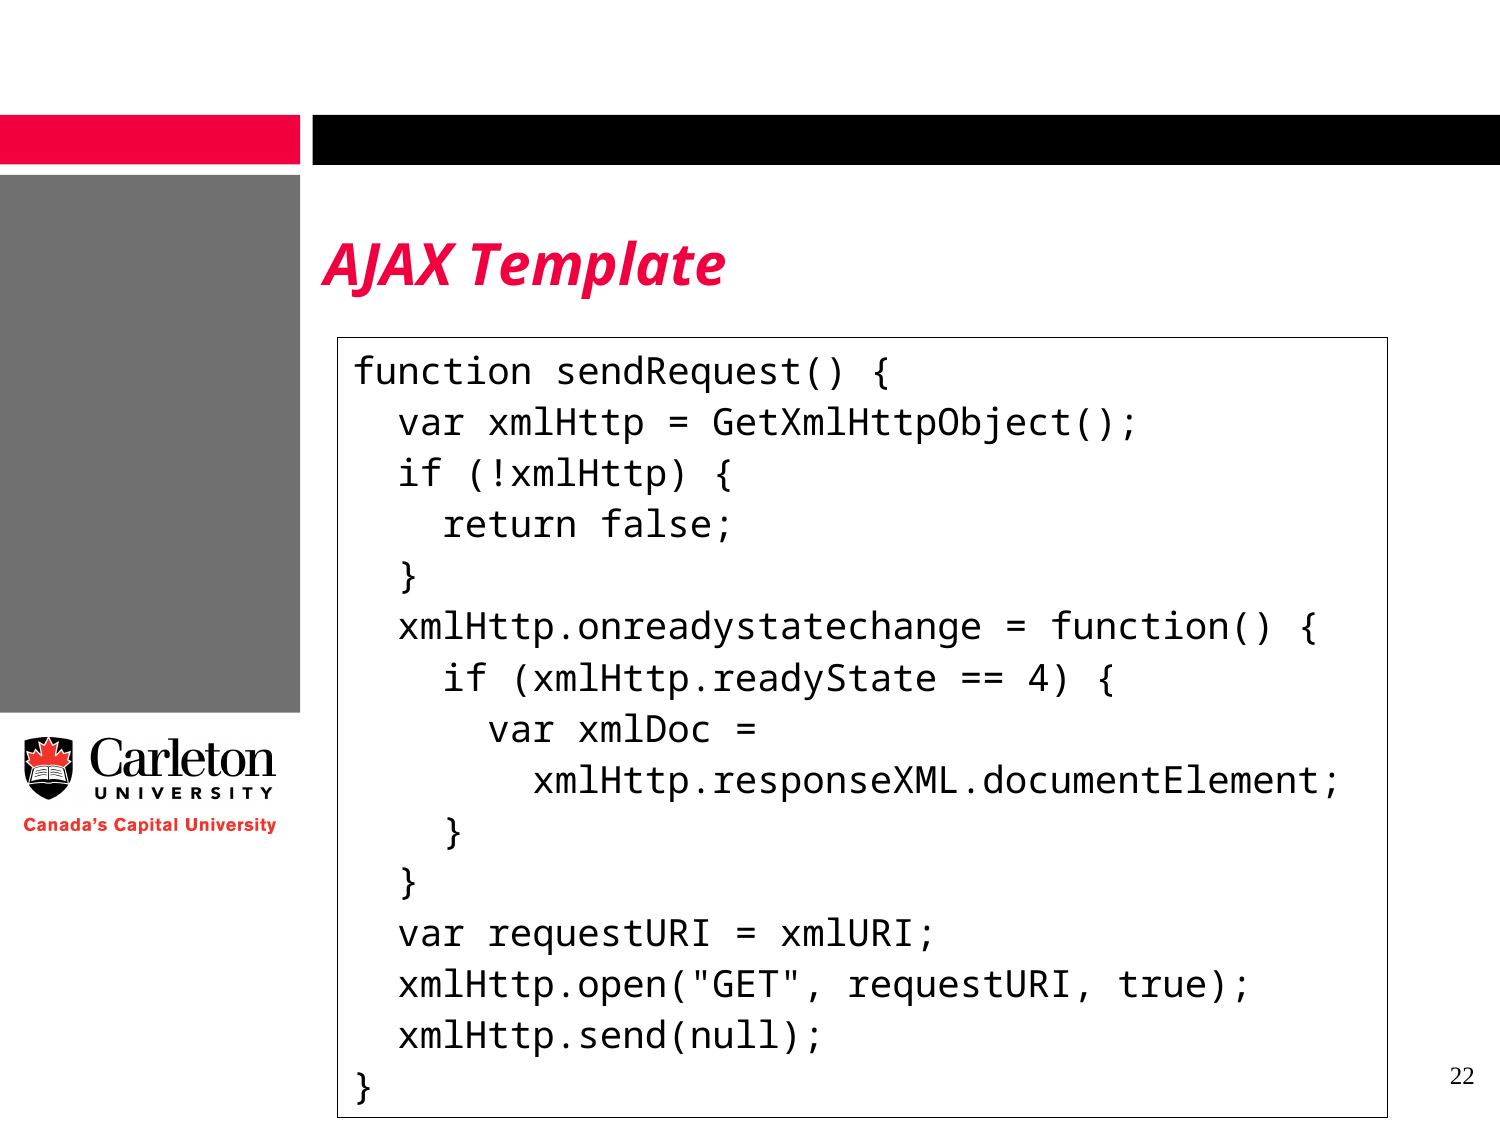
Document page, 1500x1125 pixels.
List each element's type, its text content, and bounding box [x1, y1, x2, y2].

text_box function sendRequest() { var xmlHttp = GetXmlHttpObject(); if (!xmlHttp) { return false; } xmlHttp.onreadystatechange = function() { if (xmlHttp.readyState == 4) { var xmlDoc = xmlHttp.responseXML.documentElement; } } var requestURI = xmlURI; xmlHttp.open("GET", requestURI, true); xmlHttp.send(null); } [337, 337, 1388, 1006]
title AJAX Template [324, 187, 1450, 338]
picture [24, 737, 276, 834]
